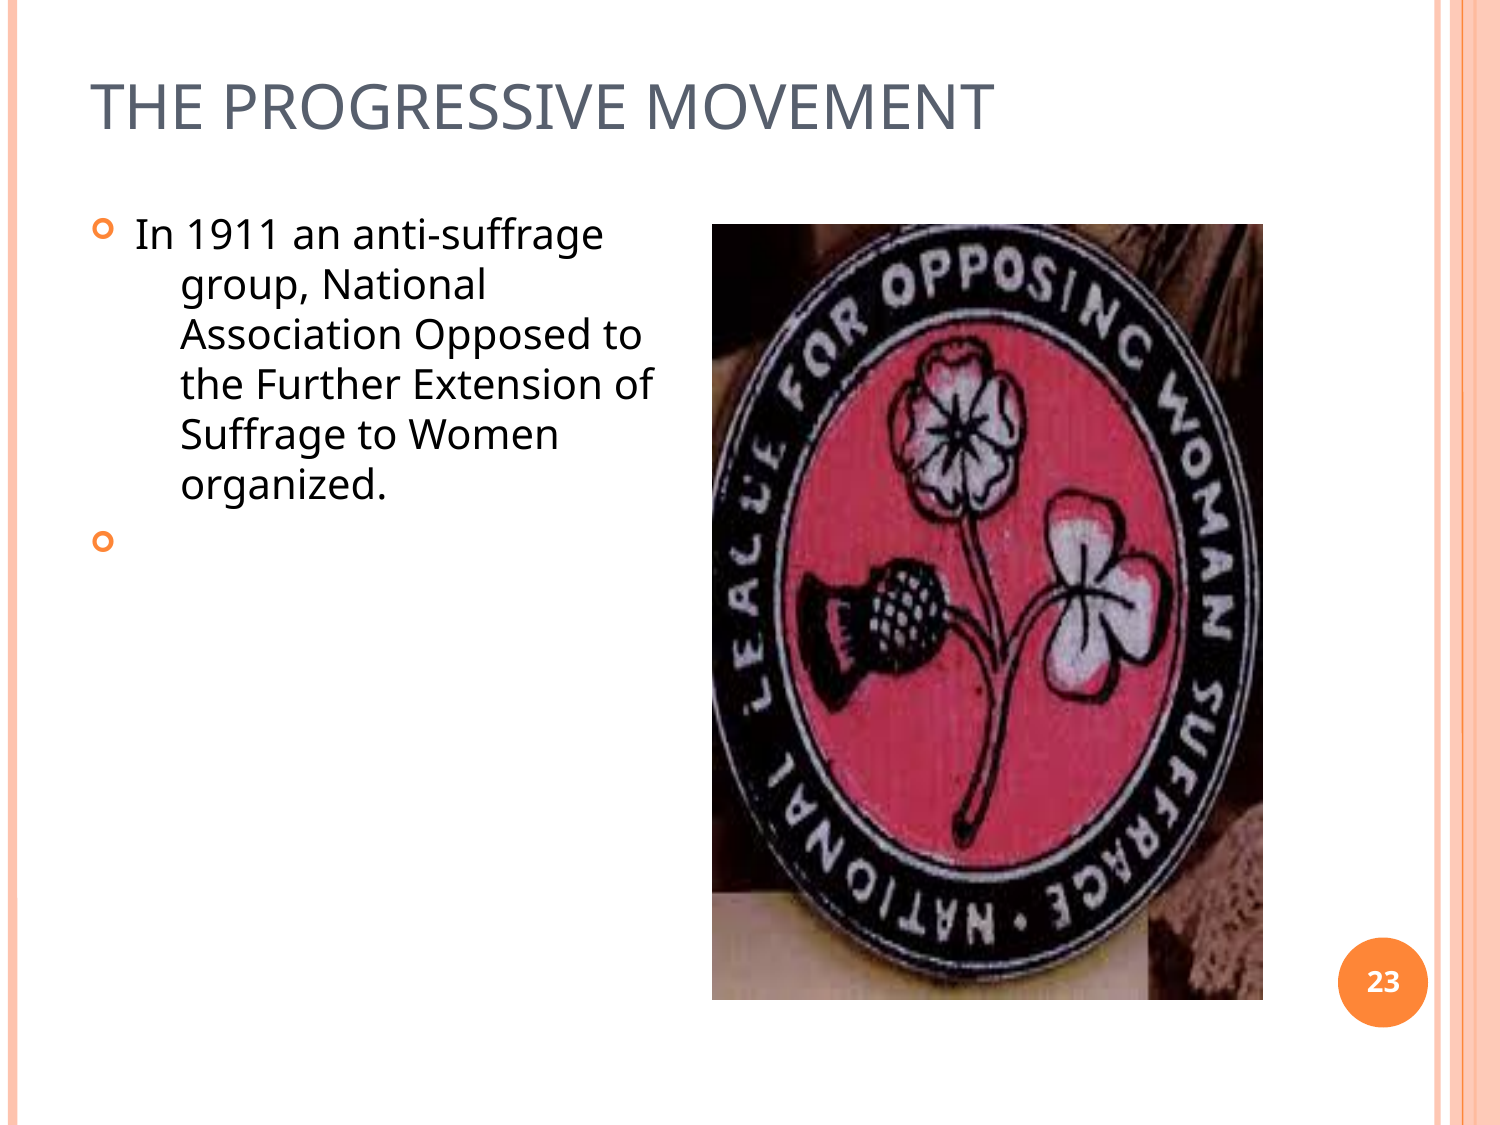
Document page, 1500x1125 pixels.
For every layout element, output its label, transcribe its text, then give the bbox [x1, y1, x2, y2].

text_box 23 [1333, 940, 1434, 1027]
list In 1911 an anti-suffrage group, National Association Opposed to the Further Extension of Suffrage to Women organized. [75, 200, 676, 1013]
picture [712, 224, 1263, 1000]
title The Progressive Movement [75, 45, 1300, 150]
